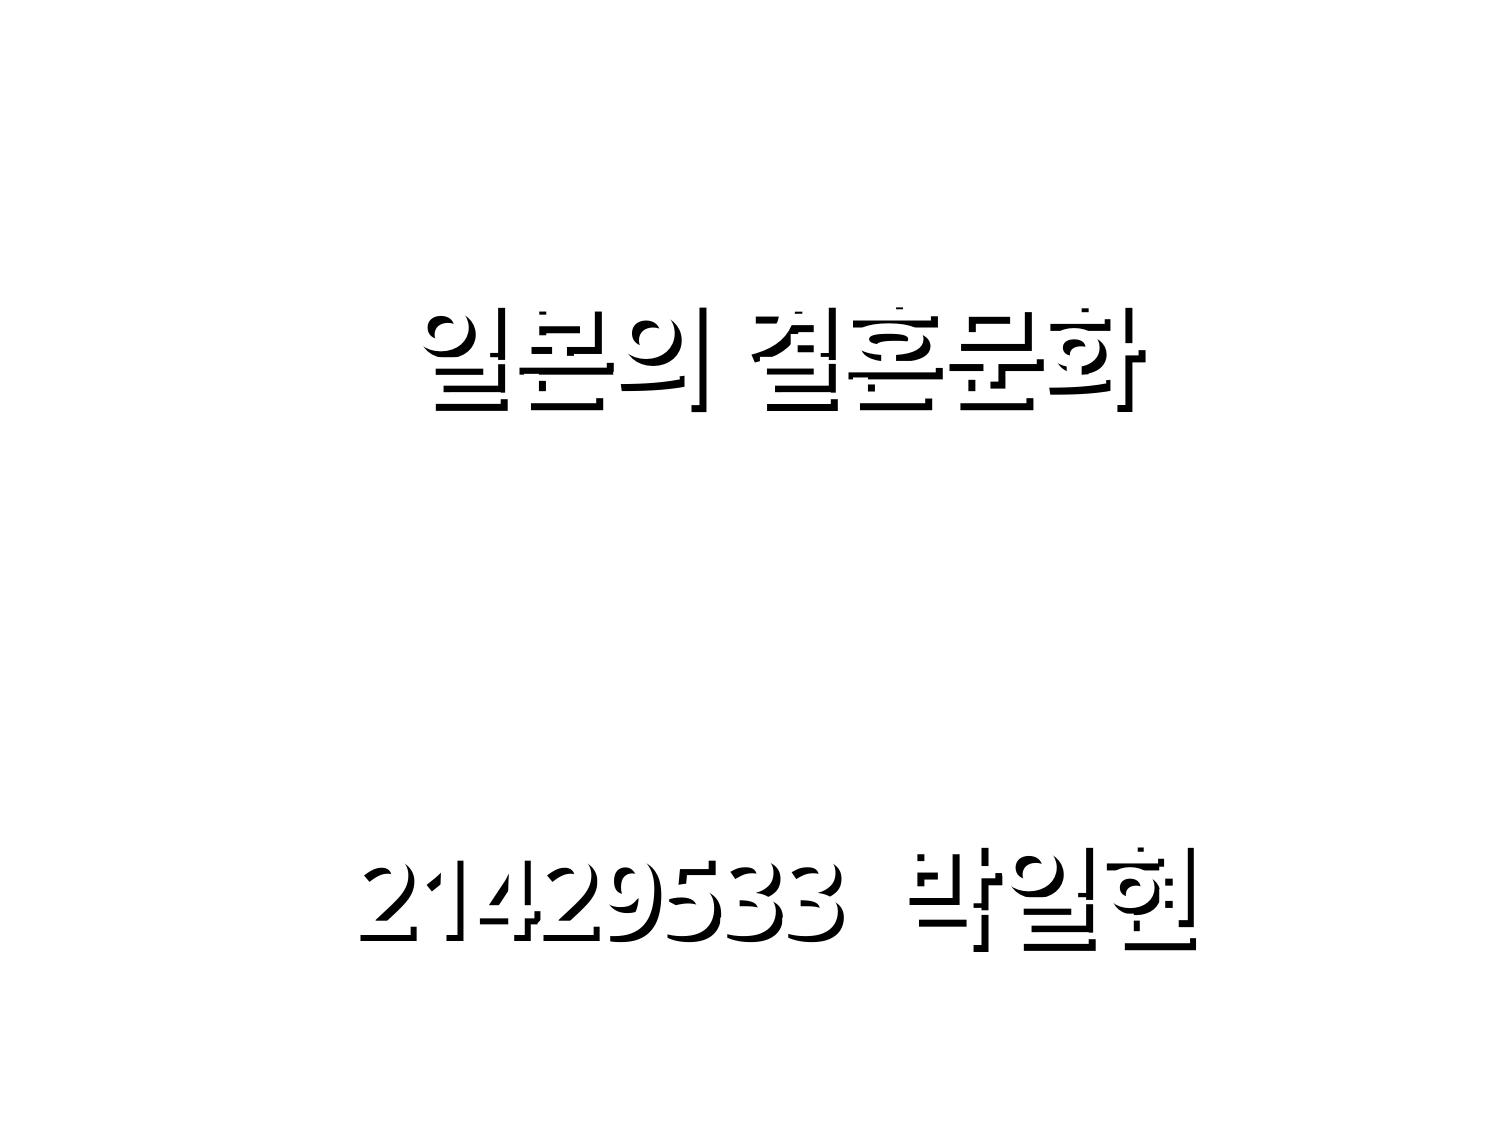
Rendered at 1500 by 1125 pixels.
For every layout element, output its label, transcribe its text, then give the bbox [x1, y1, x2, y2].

text_box 일본의 결혼문화 21429533 박일현 [179, 140, 1371, 974]
